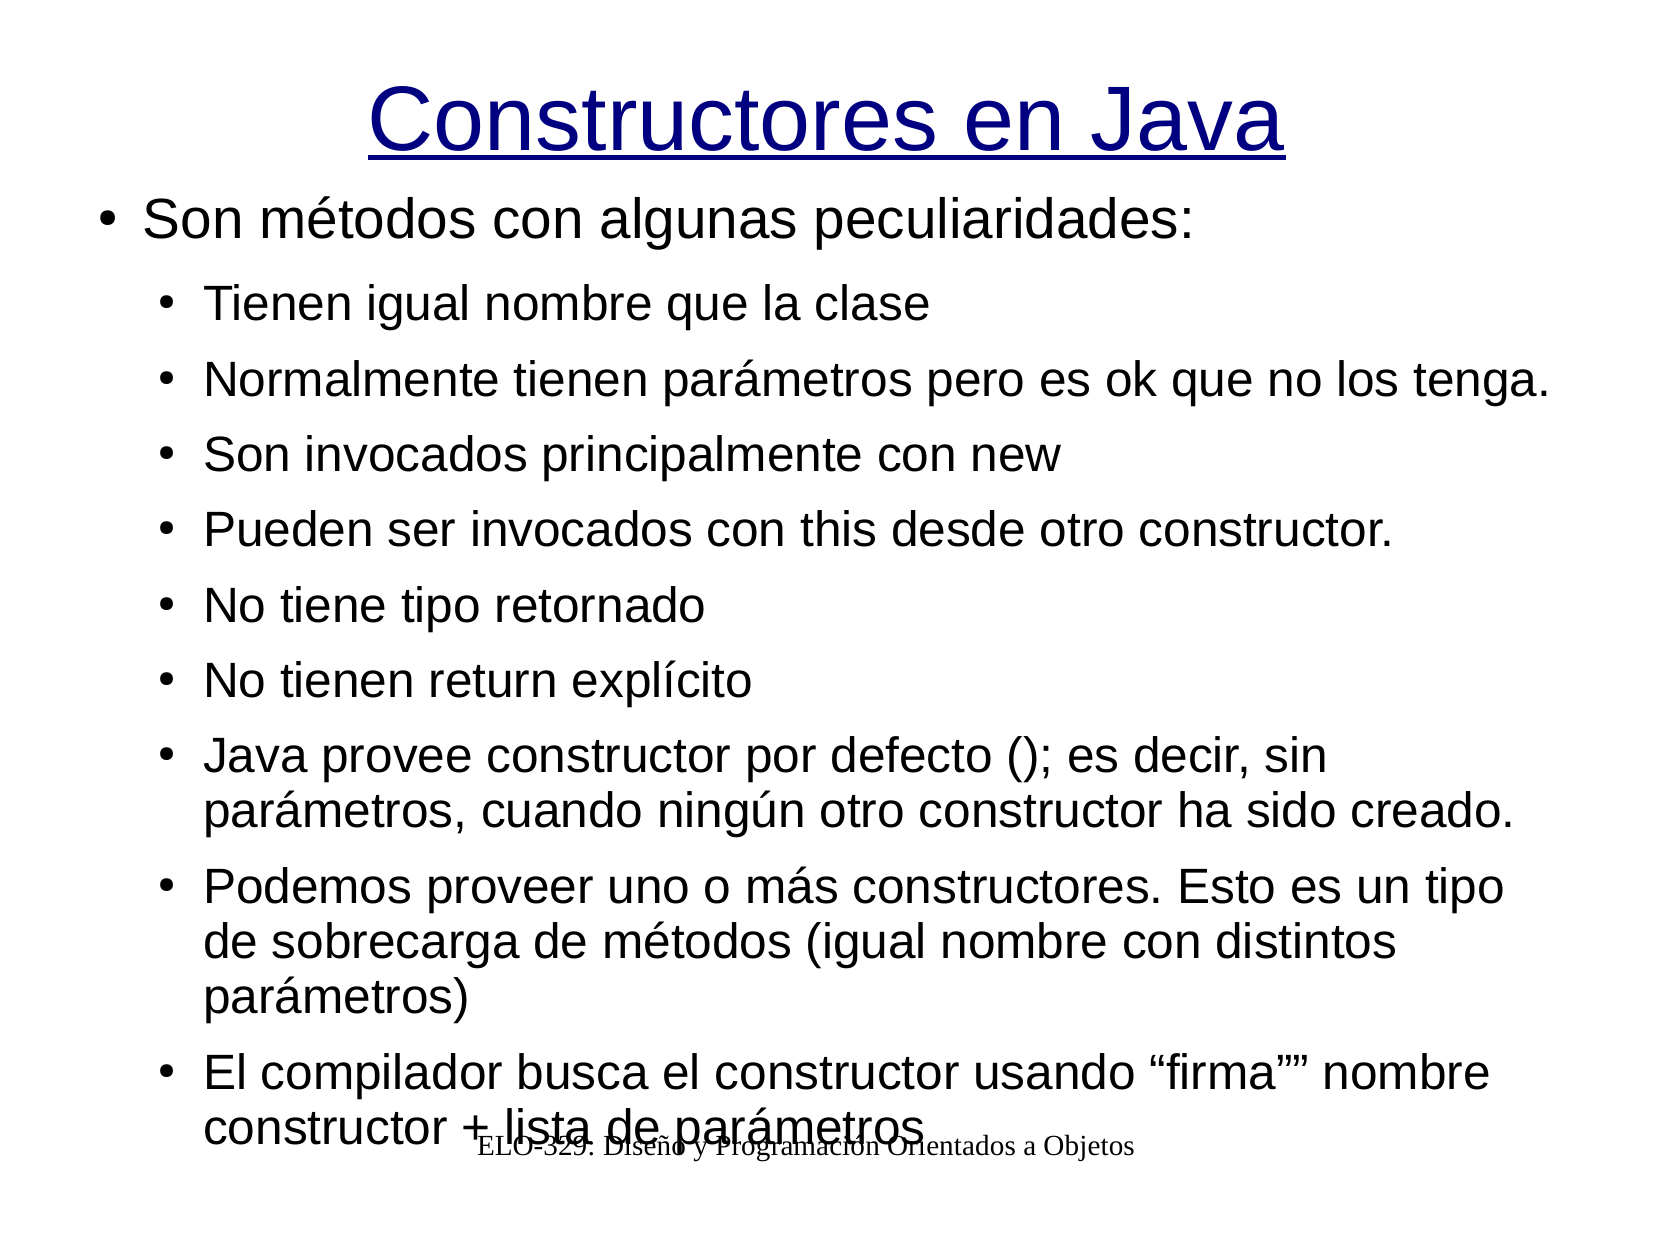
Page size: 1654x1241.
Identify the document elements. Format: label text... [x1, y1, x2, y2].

list Son métodos con algunas peculiaridades: Tienen igual nombre que la clase Normalmente tienen parámetros pero es ok que no los tenga. Son invocados principalmente con new Pueden ser invocados con this desde otro constructor. No tiene tipo retornado No tienen return explícito Java provee constructor por defecto (); es decir, sin parámetros, cuando ningún otro constructor ha sido creado. Podemos proveer uno o más constructores. Esto es un tipo de sobrecarga de métodos (igual nombre con distintos parámetros) El compilador busca el constructor usando “firma”” nombre constructor + lista de parámetros [82, 187, 1571, 1163]
title Constructores en Java [82, 49, 1571, 187]
